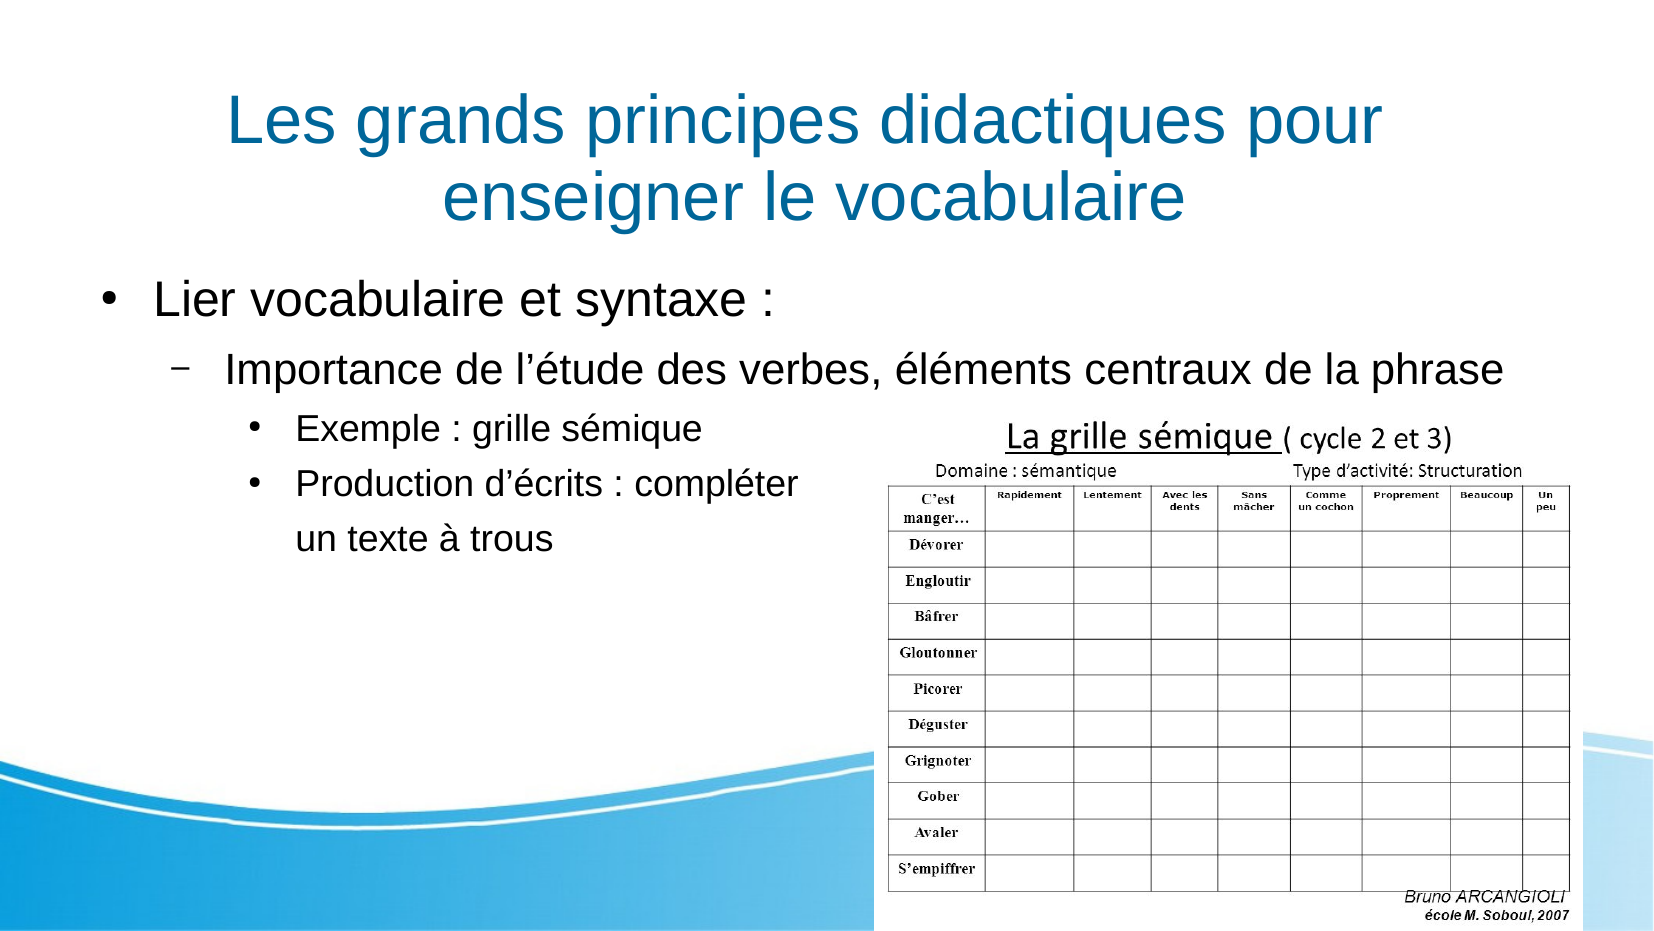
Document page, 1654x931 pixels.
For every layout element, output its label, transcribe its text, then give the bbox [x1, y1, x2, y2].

title Les grands principes didactiques pour enseigner le vocabulaire [70, 80, 1560, 237]
list Lier vocabulaire et syntaxe : Importance de l’étude des verbes, éléments centraux de la phrase Exemple : grille sémique Production d’écrits : compléter un texte à trous [82, 271, 1571, 768]
picture [0, 398, 1654, 931]
